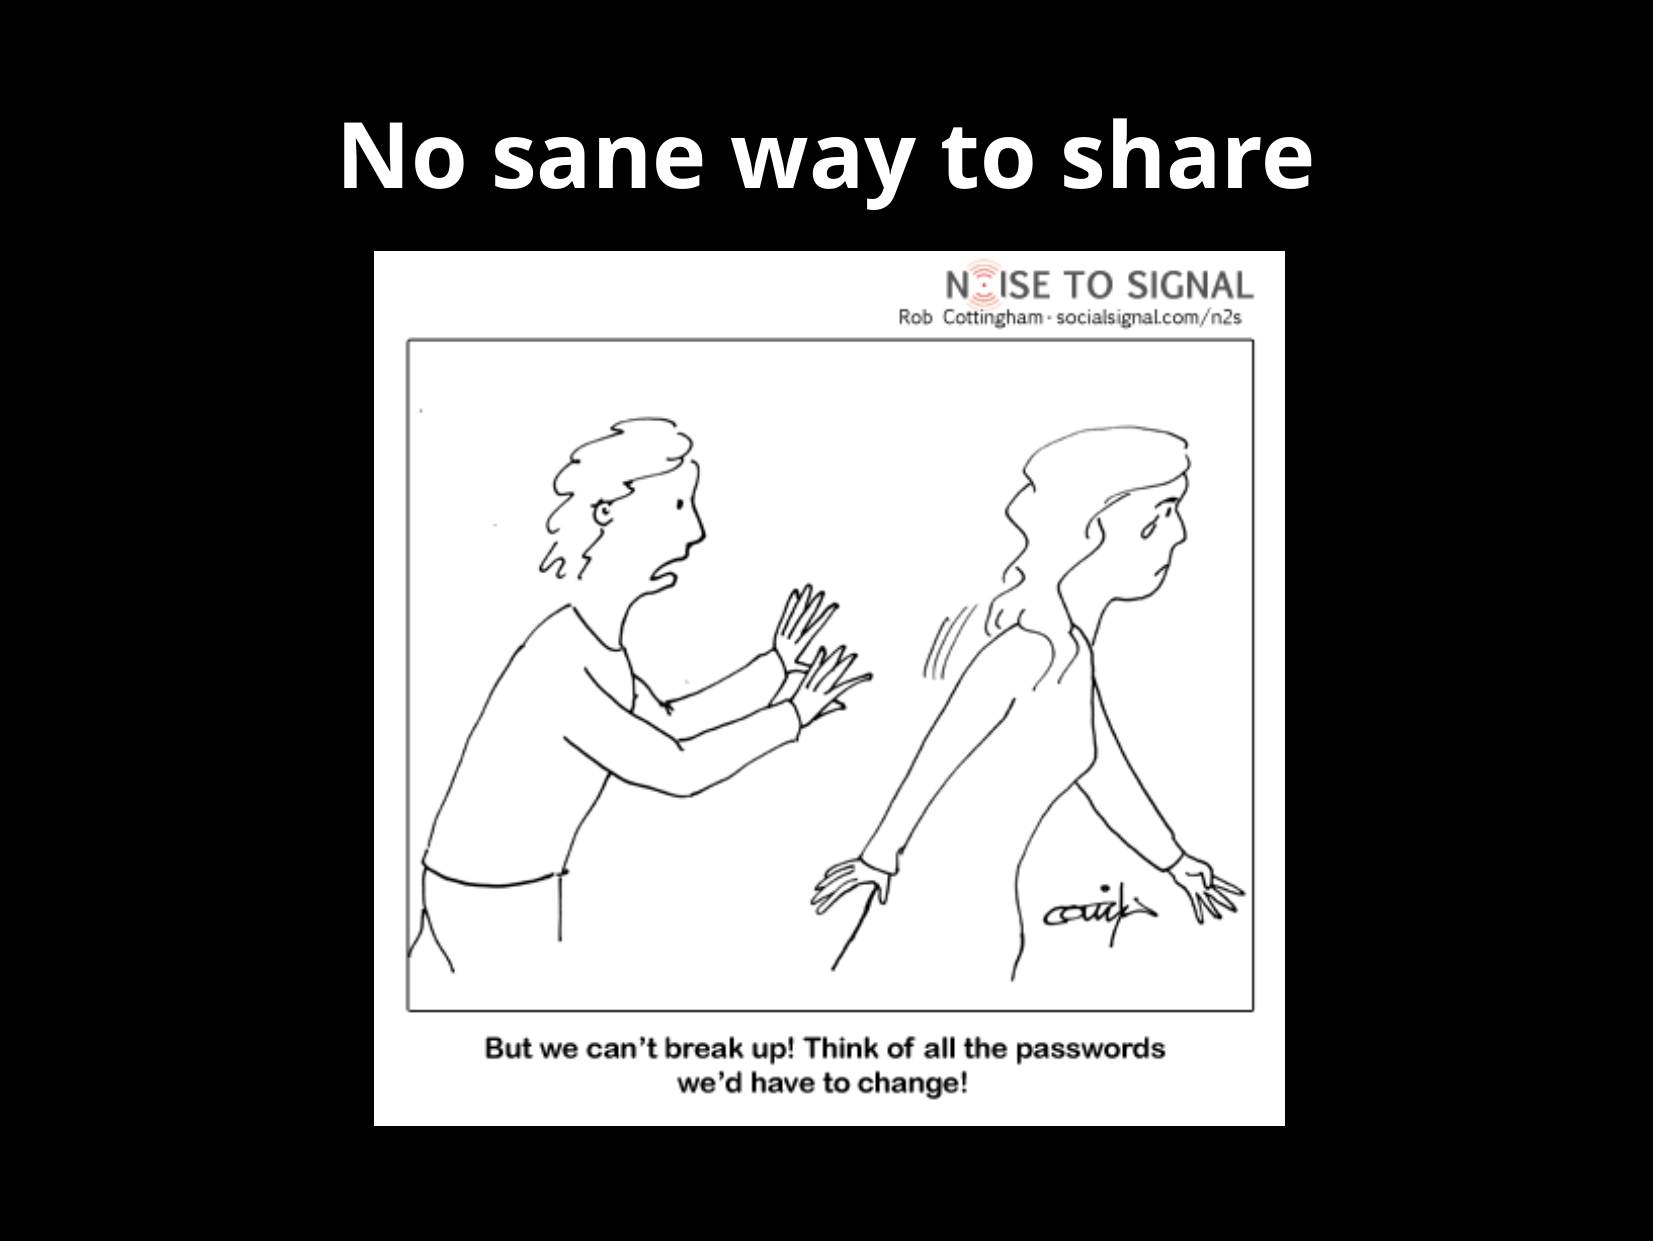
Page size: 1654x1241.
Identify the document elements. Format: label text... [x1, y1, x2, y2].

picture [374, 251, 1285, 1126]
title No sane way to share [82, 49, 1571, 257]
